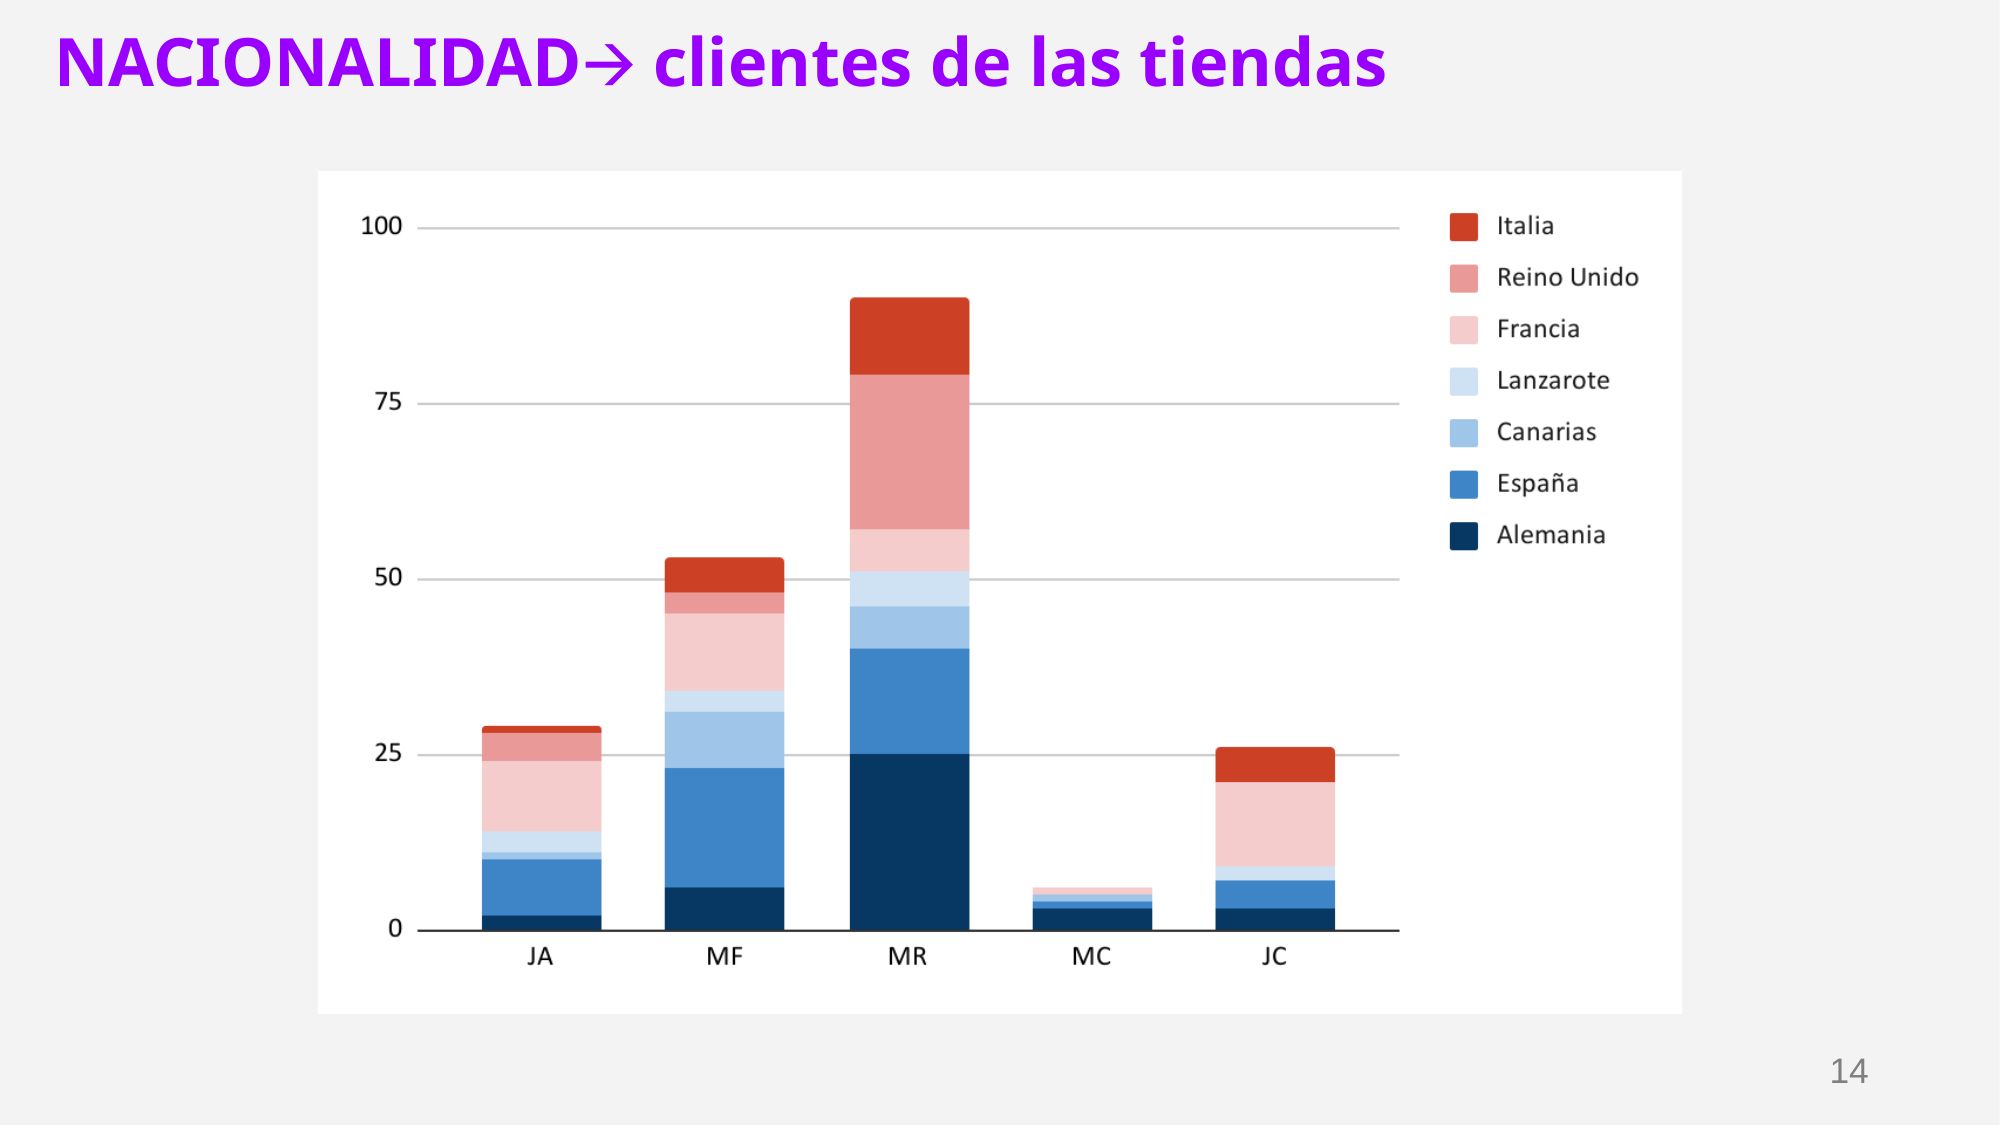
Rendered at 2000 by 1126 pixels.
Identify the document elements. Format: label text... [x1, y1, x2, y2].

text_box NACIONALIDAD🡪 clientes de las tiendas [54, 0, 1513, 120]
picture [318, 171, 1682, 1014]
slide_number <number> [1420, 1039, 1887, 1100]
